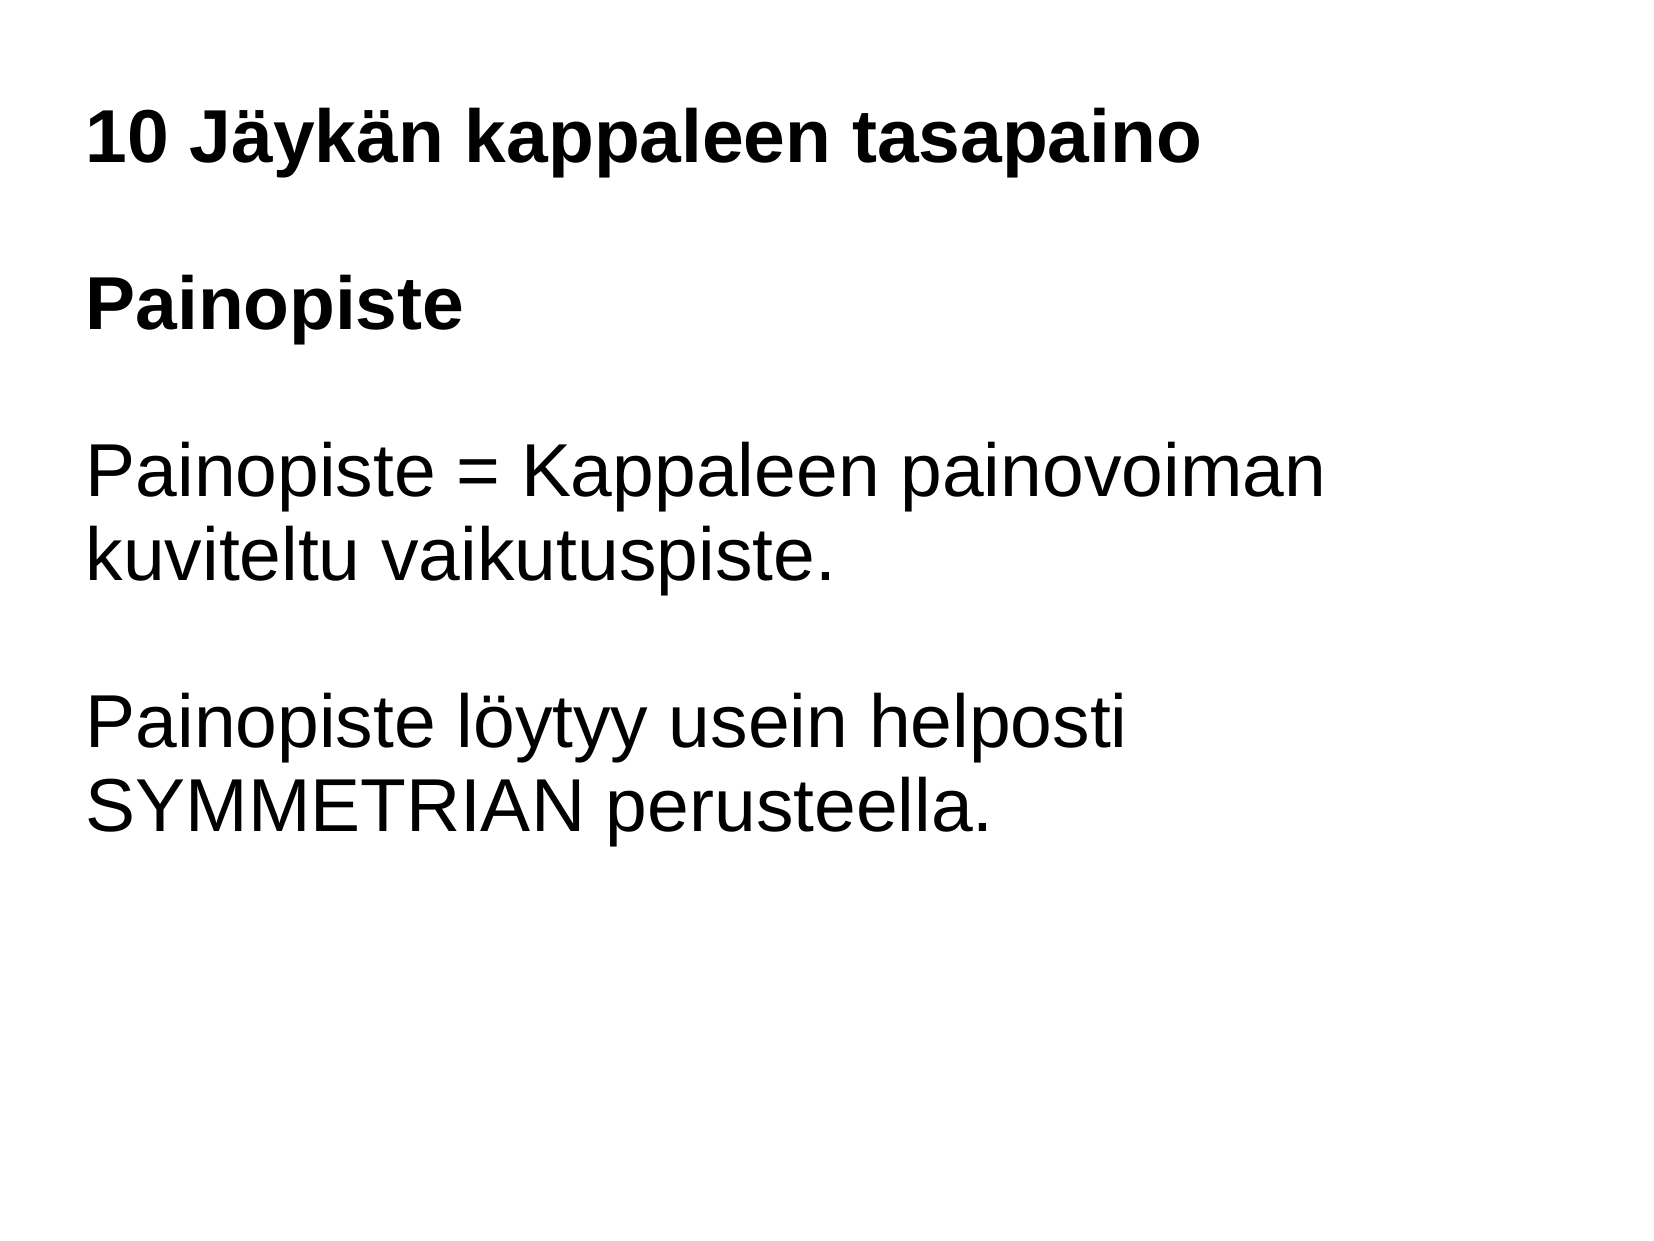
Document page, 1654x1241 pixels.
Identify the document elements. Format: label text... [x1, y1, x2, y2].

text_box 10 Jäykän kappaleen tasapaino Painopiste Painopiste = Kappaleen painovoiman kuviteltu vaikutuspiste. Painopiste löytyy usein helposti SYMMETRIAN perusteella. [70, 82, 1560, 1212]
